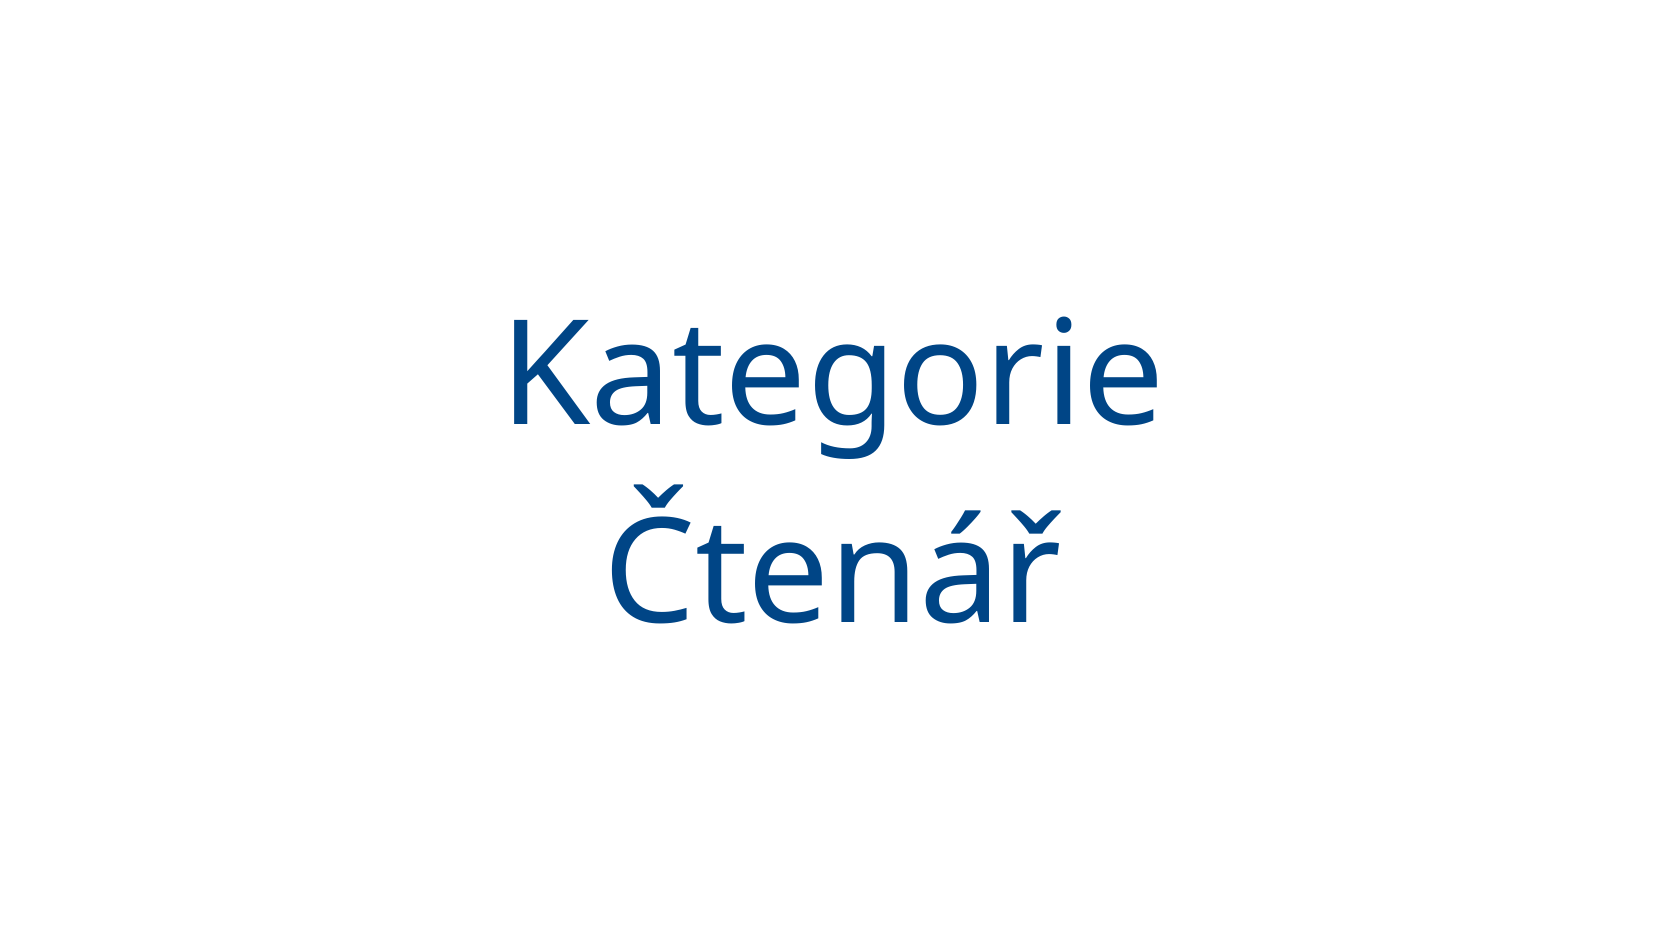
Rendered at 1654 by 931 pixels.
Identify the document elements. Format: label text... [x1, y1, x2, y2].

subtitle Kategorie Čtenář [88, 106, 1577, 827]
